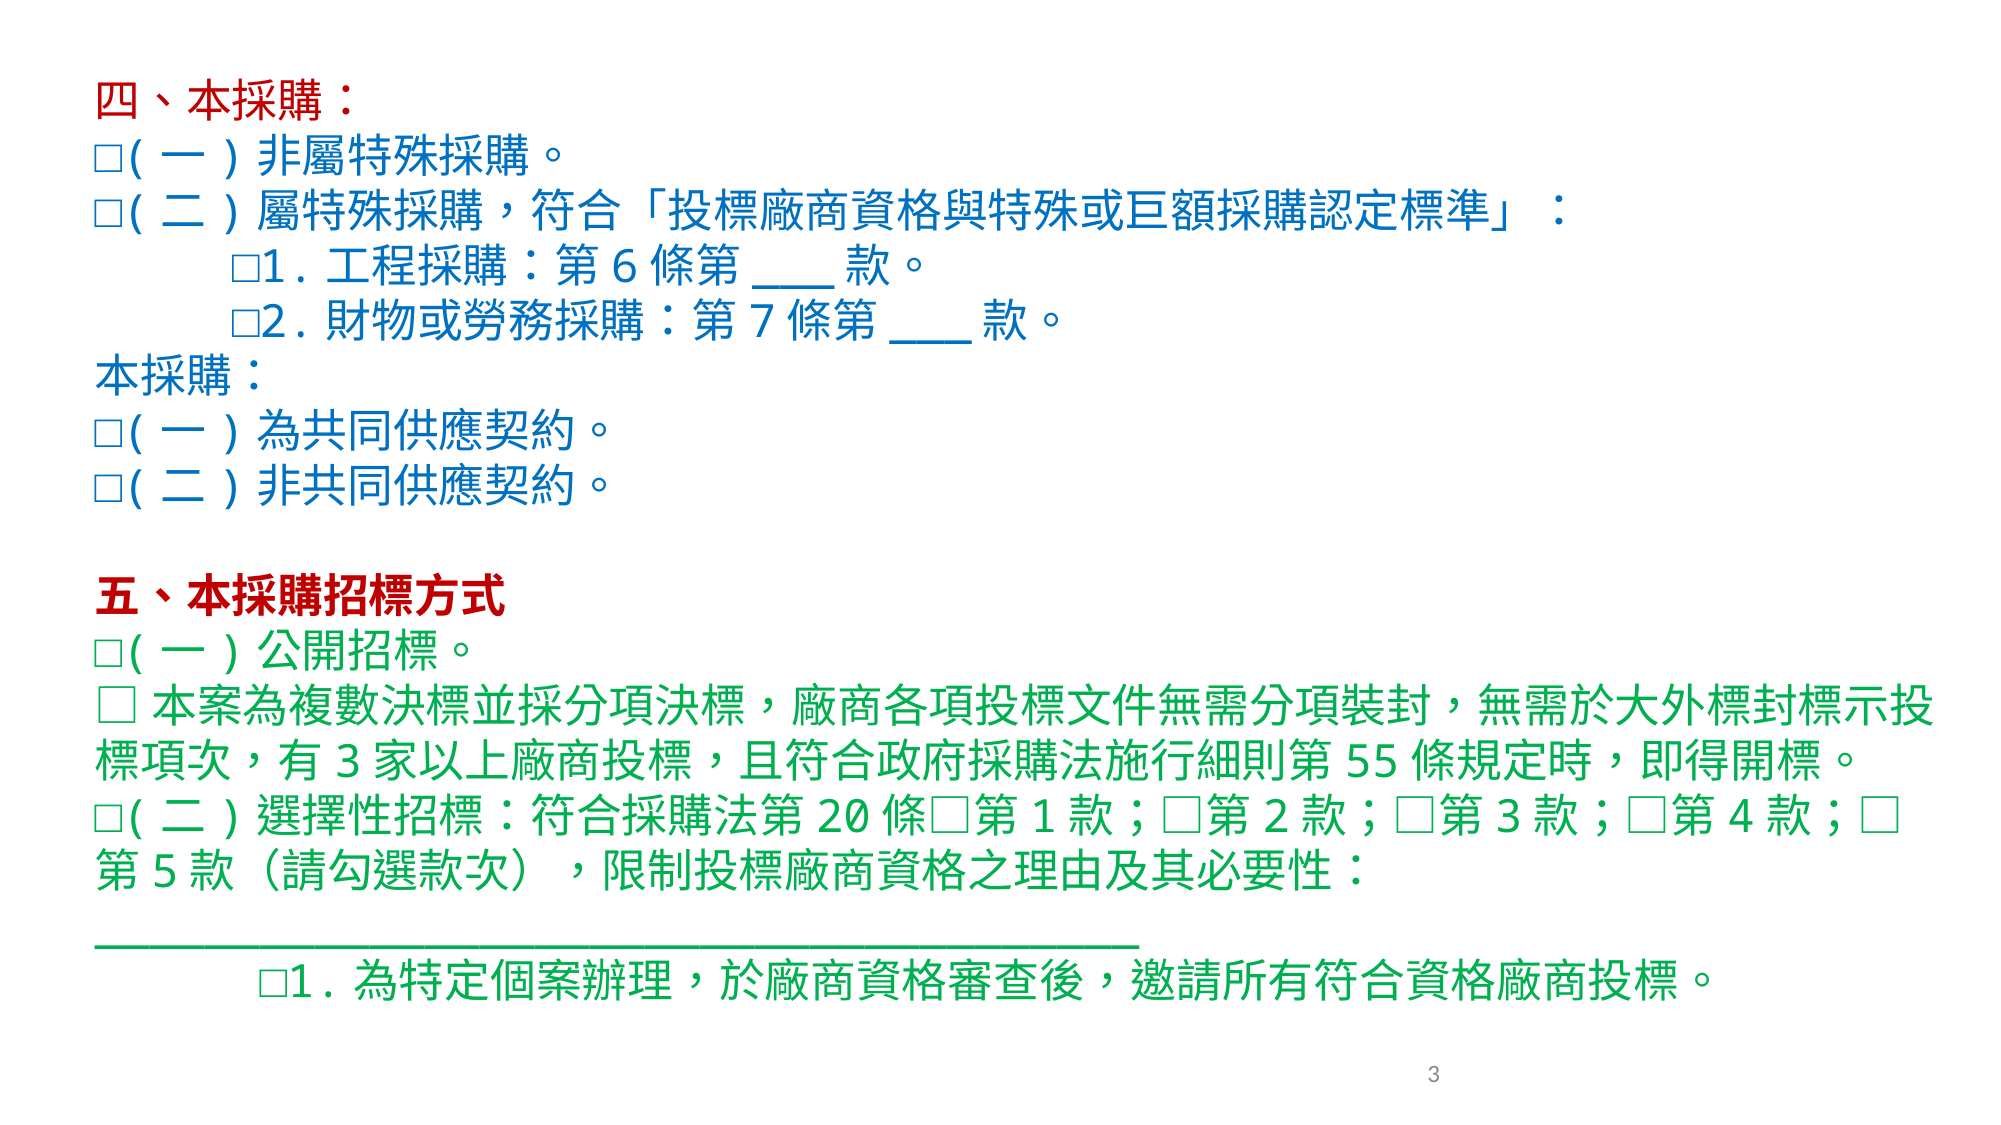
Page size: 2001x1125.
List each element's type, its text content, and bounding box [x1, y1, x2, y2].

text_box 3 [1412, 1042, 1863, 1103]
text_box 四、本採購： □(一)非屬特殊採購。 □(二)屬特殊採購，符合「投標廠商資格與特殊或巨額採購認定標準」： □1.工程採購：第6條第___款。 □2.財物或勞務採購：第7條第___款。 本採購： □(一)為共同供應契約。 □(二)非共同供應契約。 五、本採購招標方式 □(一)公開招標。 □本案為複數決標並採分項決標，廠商各項投標文件無需分項裝封，無需於大外標封標示投標項次，有3家以上廠商投標，且符合政府採購法施行細則第55條規定時，即得開標。 □(二)選擇性招標：符合採購法第20條□第1款；□第2款；□第3款；□第4款；□第5款（請勾選款次），限制投標廠商資格之理由及其必要性：______________________________________ □1.為特定個案辦理，於廠商資格審查後，邀請所有符合資格廠商投標。 [80, 64, 1961, 1059]
